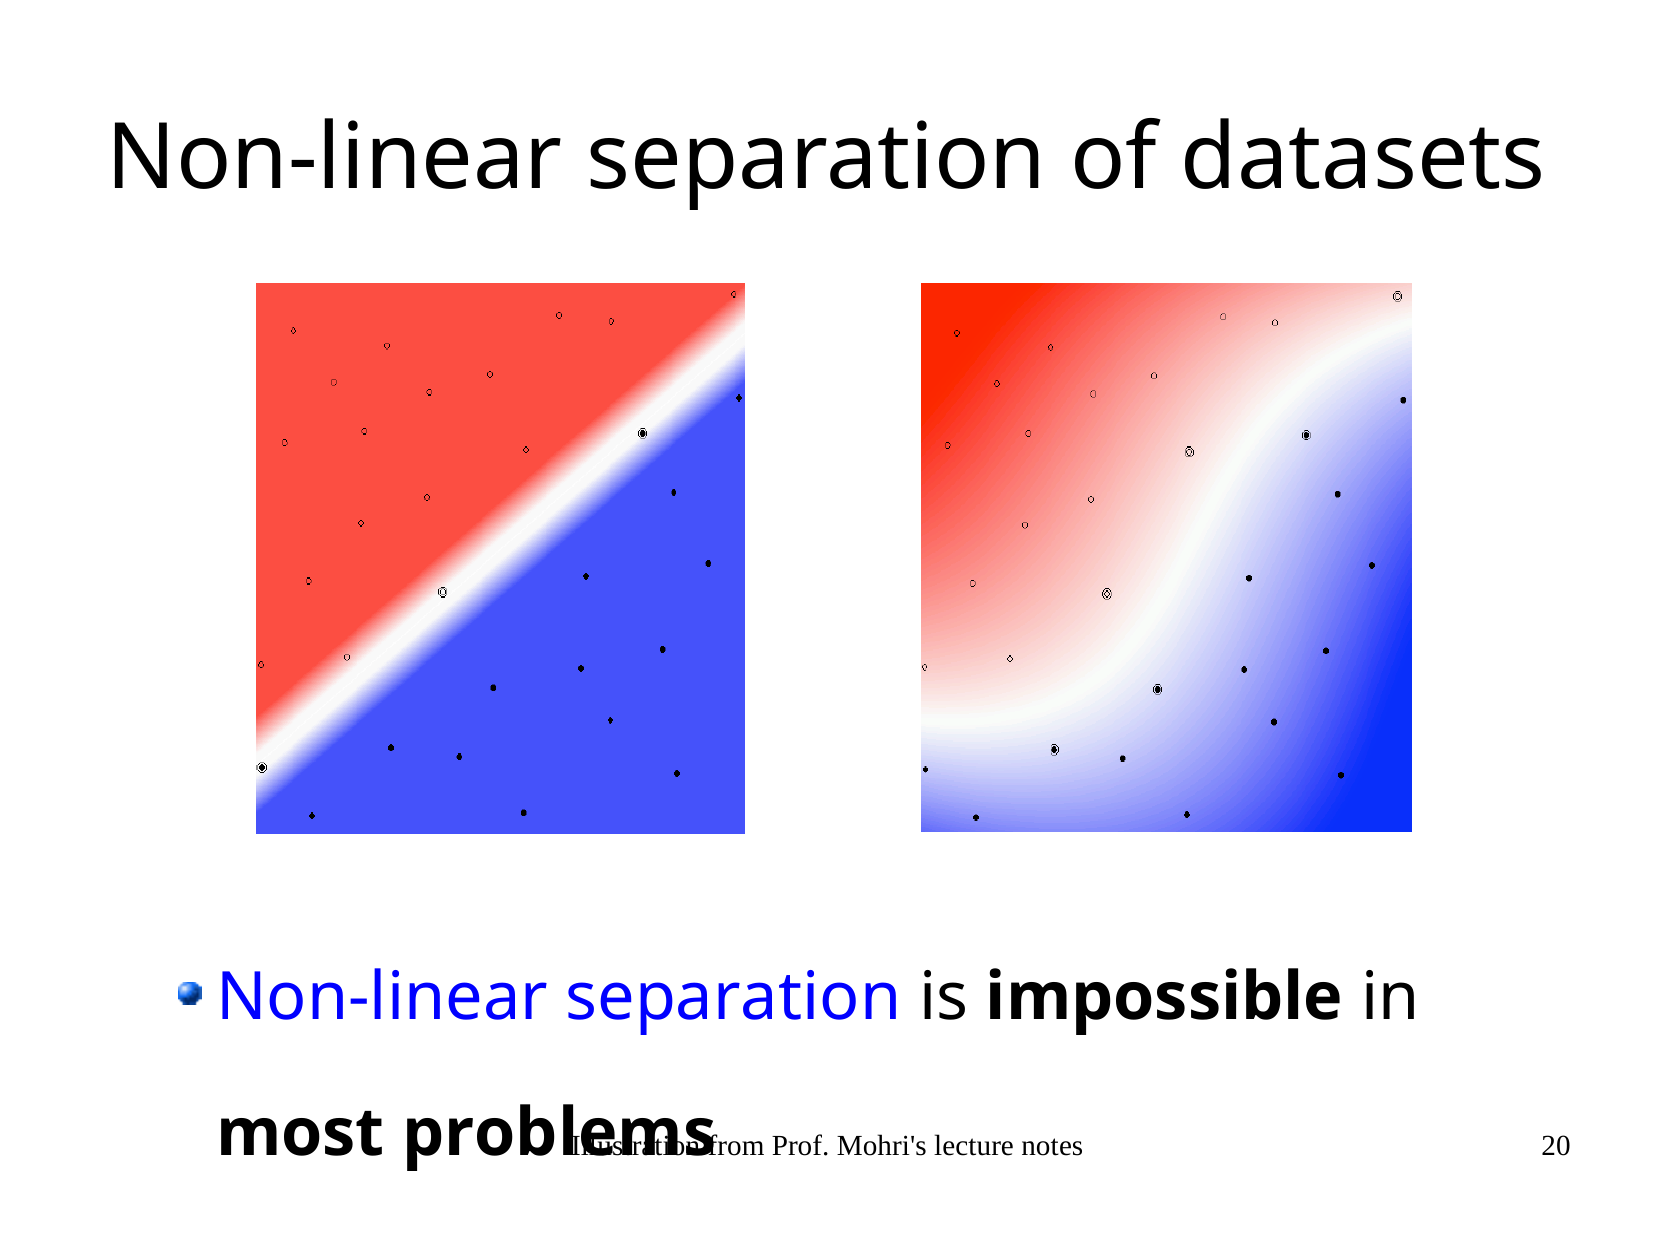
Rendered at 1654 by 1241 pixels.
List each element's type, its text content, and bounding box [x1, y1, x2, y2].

picture [230, 271, 1431, 853]
text_box Non-linear separation is impossible in most problems [163, 895, 1514, 1097]
title Non-linear separation of datasets [82, 49, 1571, 257]
